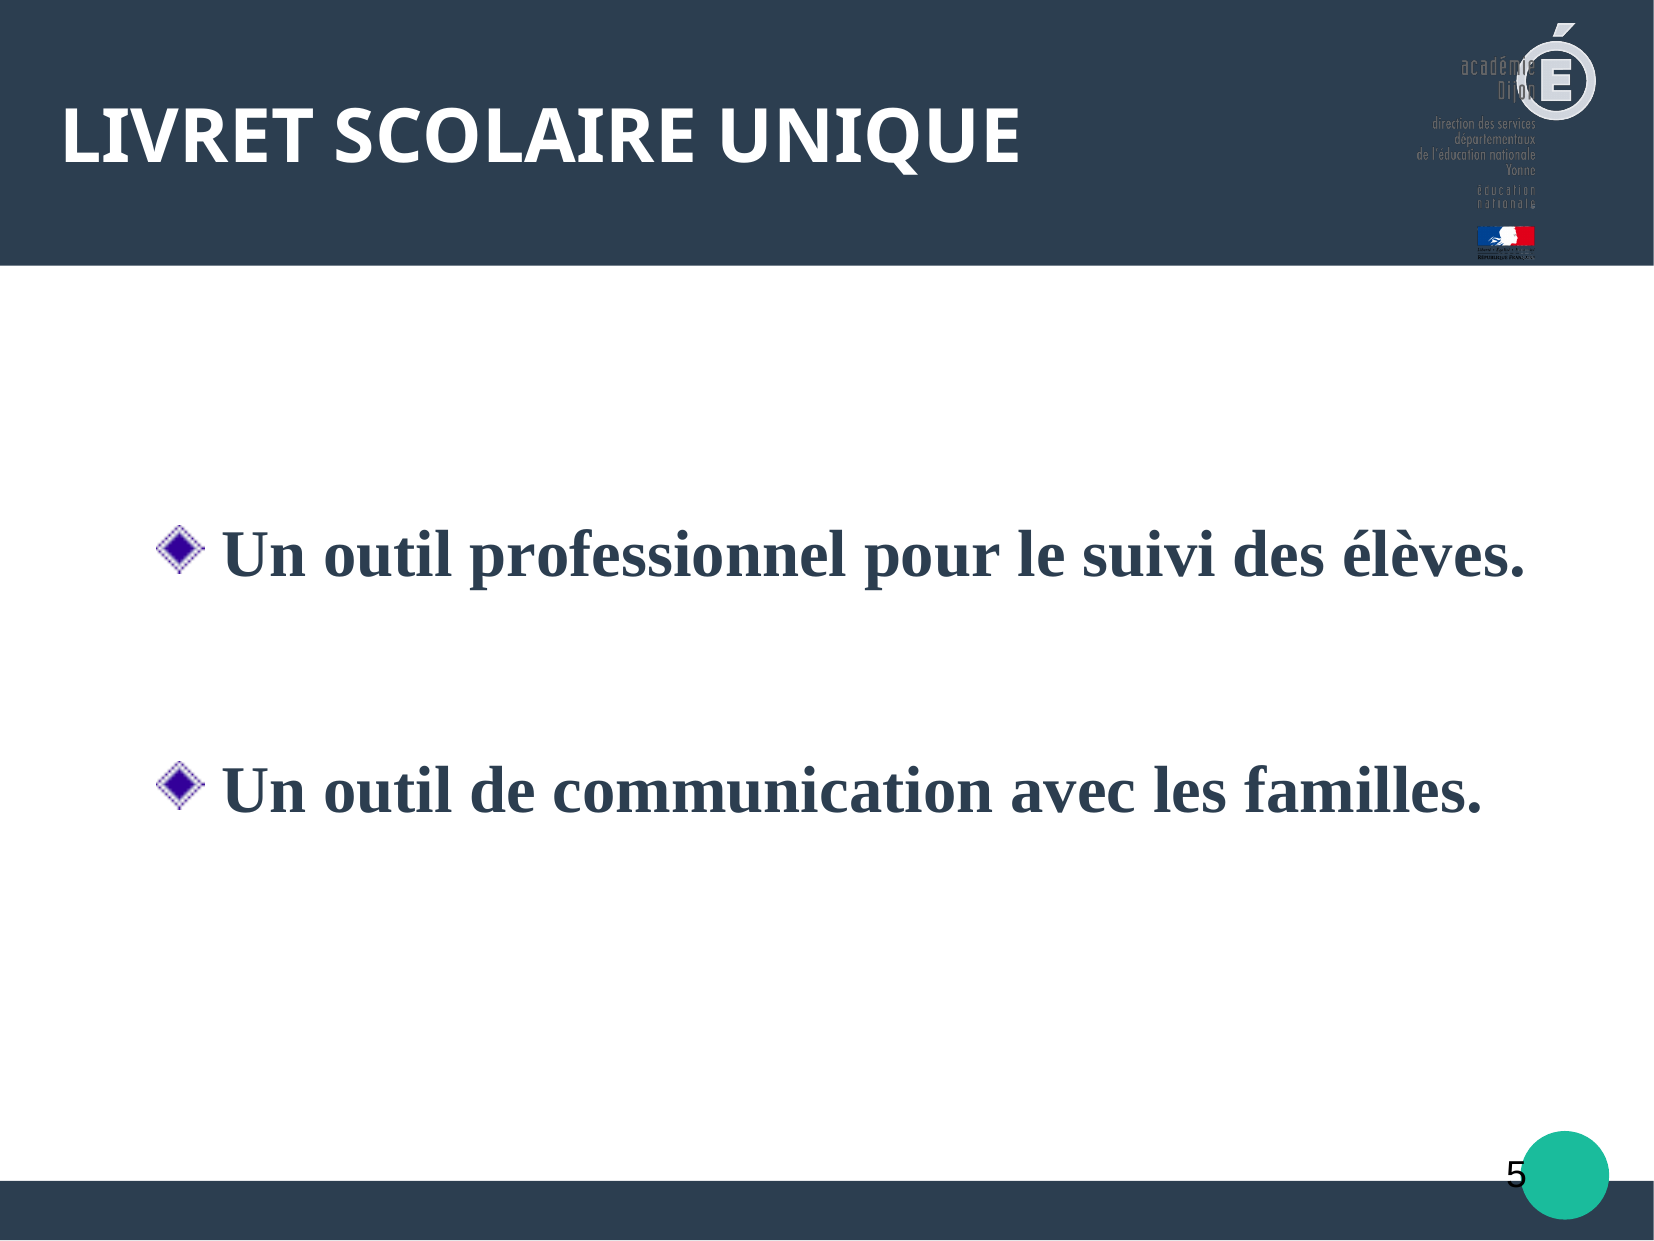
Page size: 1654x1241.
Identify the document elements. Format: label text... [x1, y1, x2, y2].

title LIVRET SCOLAIRE UNIQUE [59, 49, 1417, 207]
picture [1417, 23, 1596, 260]
picture [156, 761, 205, 810]
picture [156, 525, 205, 574]
text_box Un outil professionnel pour le suivi des élèves. Un outil de communication avec les familles. [141, 383, 1622, 1046]
